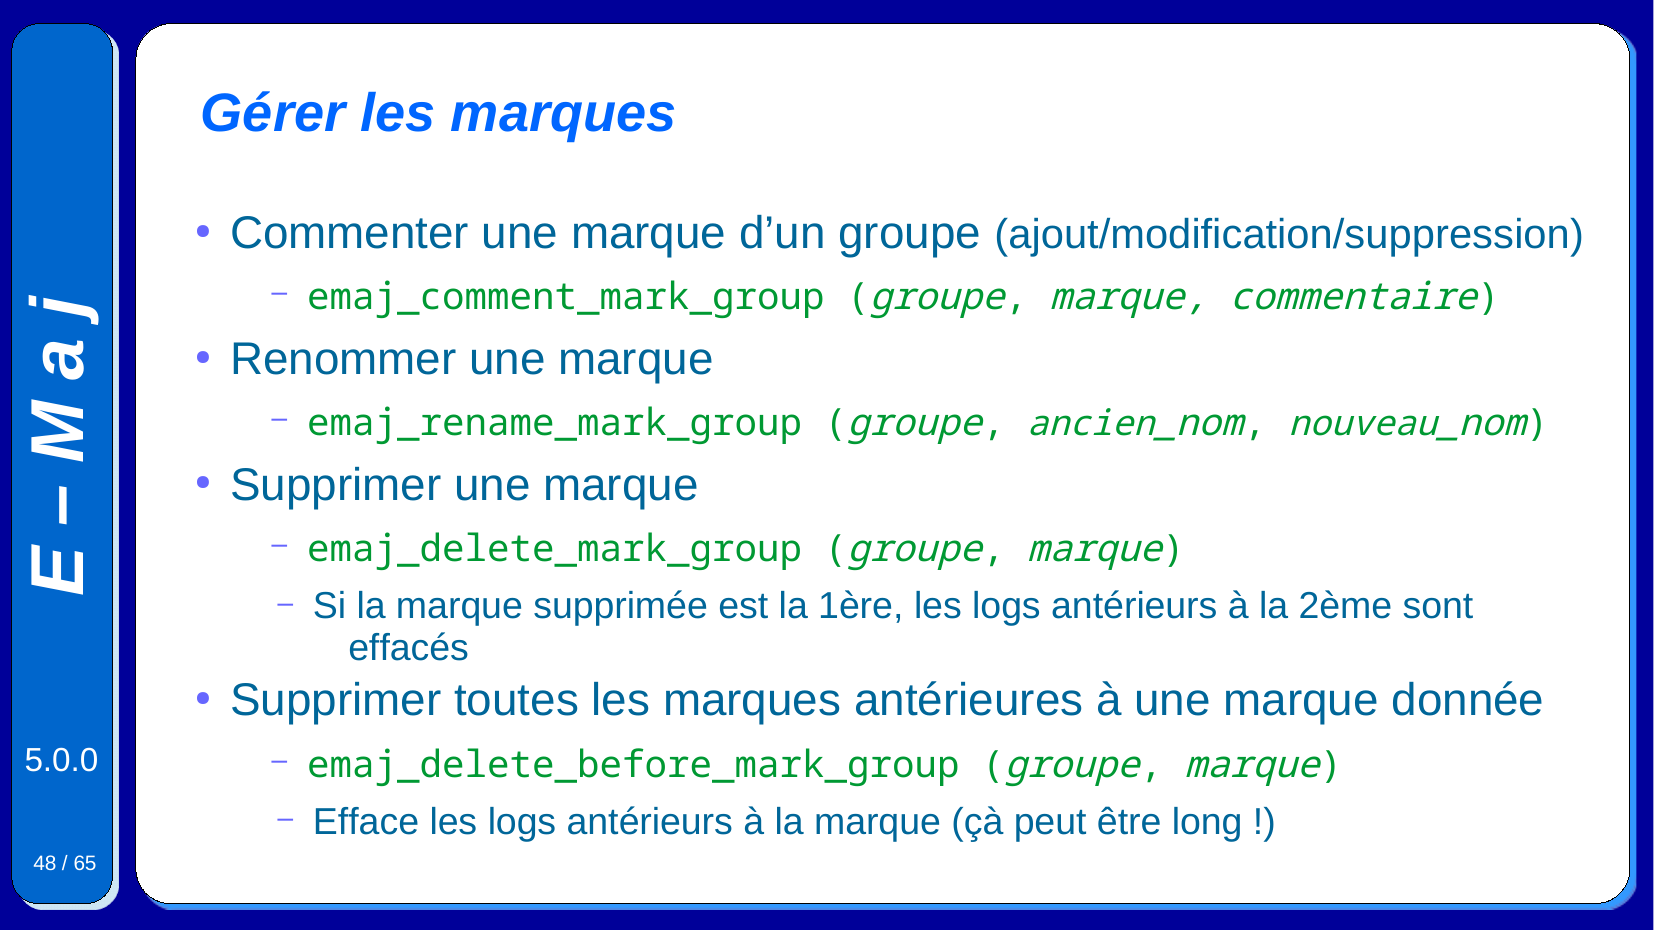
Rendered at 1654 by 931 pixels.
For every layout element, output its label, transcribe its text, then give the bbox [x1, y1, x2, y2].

title Gérer les marques [200, 34, 1575, 191]
list Commenter une marque d’un groupe (ajout/modification/suppression) emaj_comment_mark_group (groupe, marque, commentaire) Renommer une marque emaj_rename_mark_group (groupe, ancien_nom, nouveau_nom) Supprimer une marque emaj_delete_mark_group (groupe, marque) Si la marque supprimée est la 1ère, les logs antérieurs à la 2ème sont effacés Supprimer toutes les marques antérieures à une marque donnée emaj_delete_before_mark_group (groupe, marque) Efface les logs antérieurs à la marque (çà peut être long !) [177, 206, 1587, 827]
